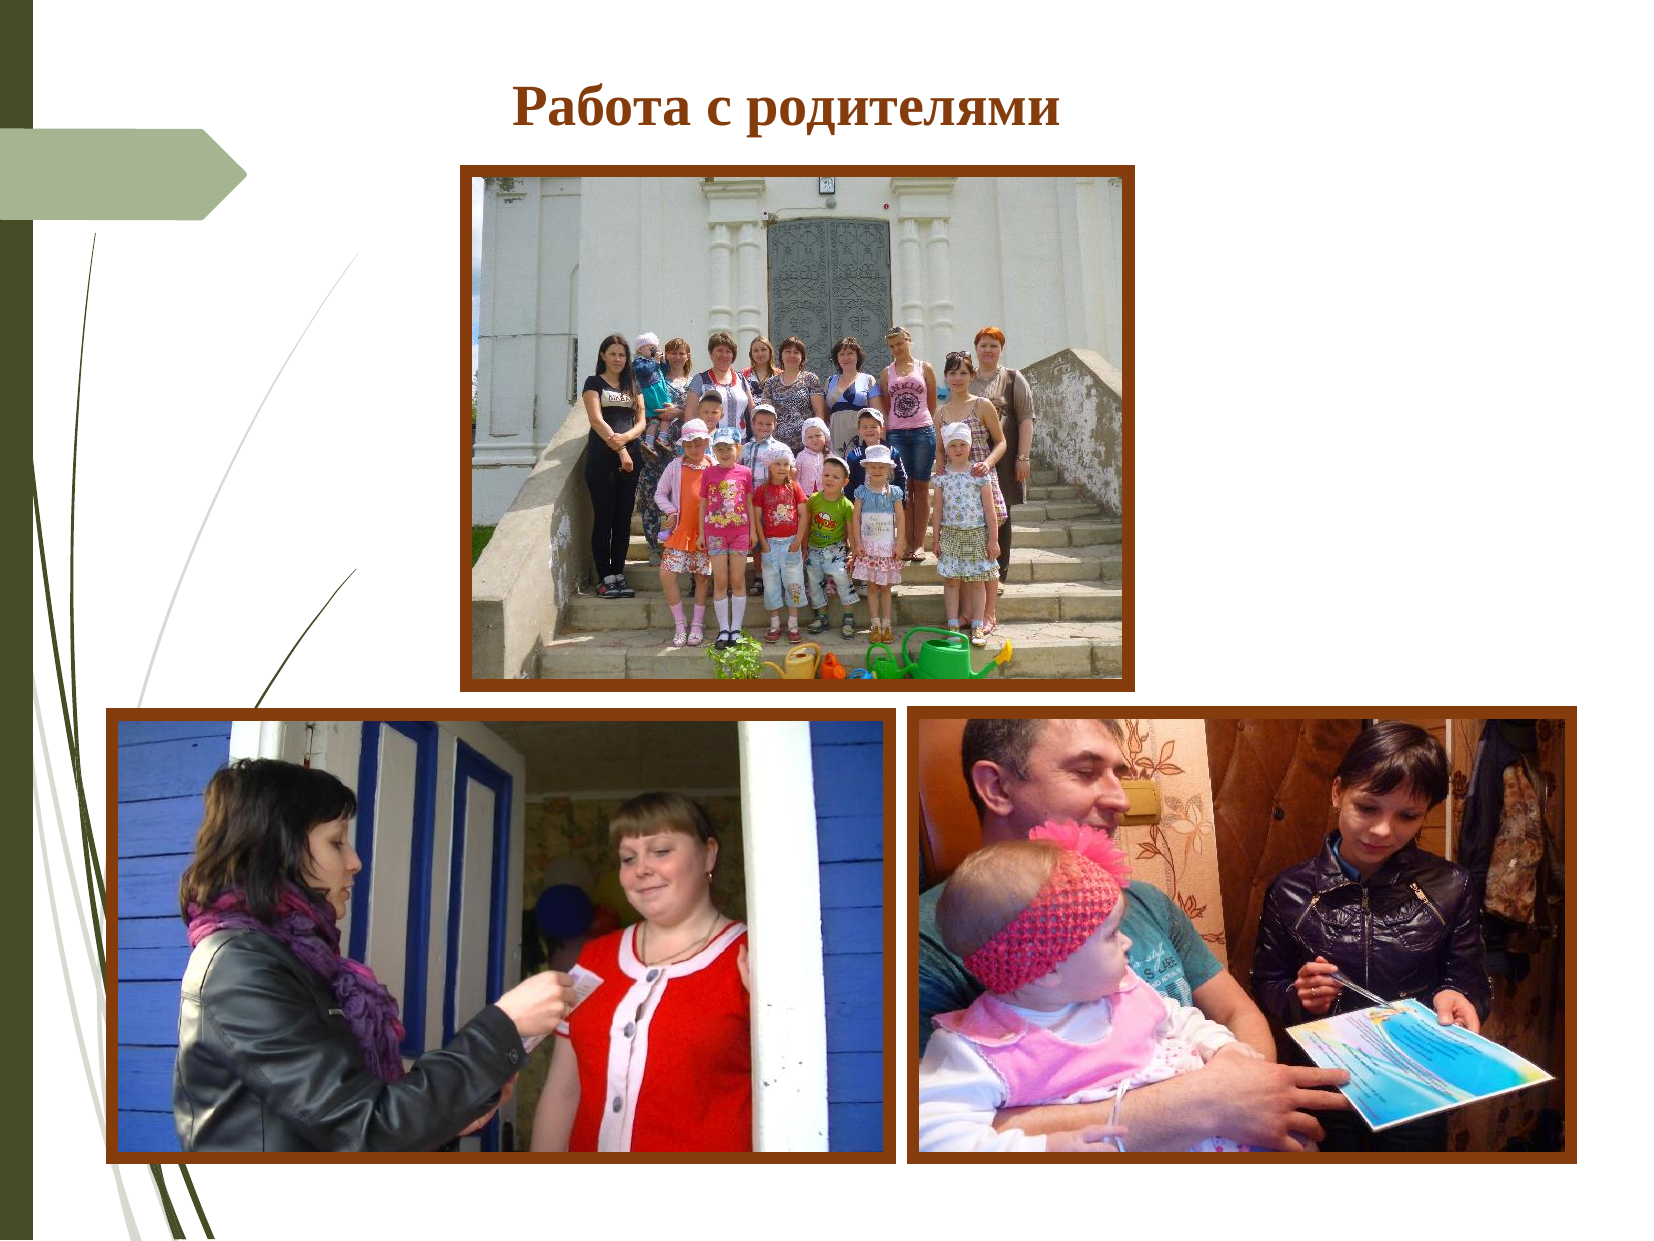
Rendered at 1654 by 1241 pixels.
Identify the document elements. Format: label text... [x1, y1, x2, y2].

picture [919, 718, 1565, 1152]
picture [472, 177, 1123, 680]
picture [118, 721, 884, 1152]
title Работа с родителями [88, 59, 1485, 189]
